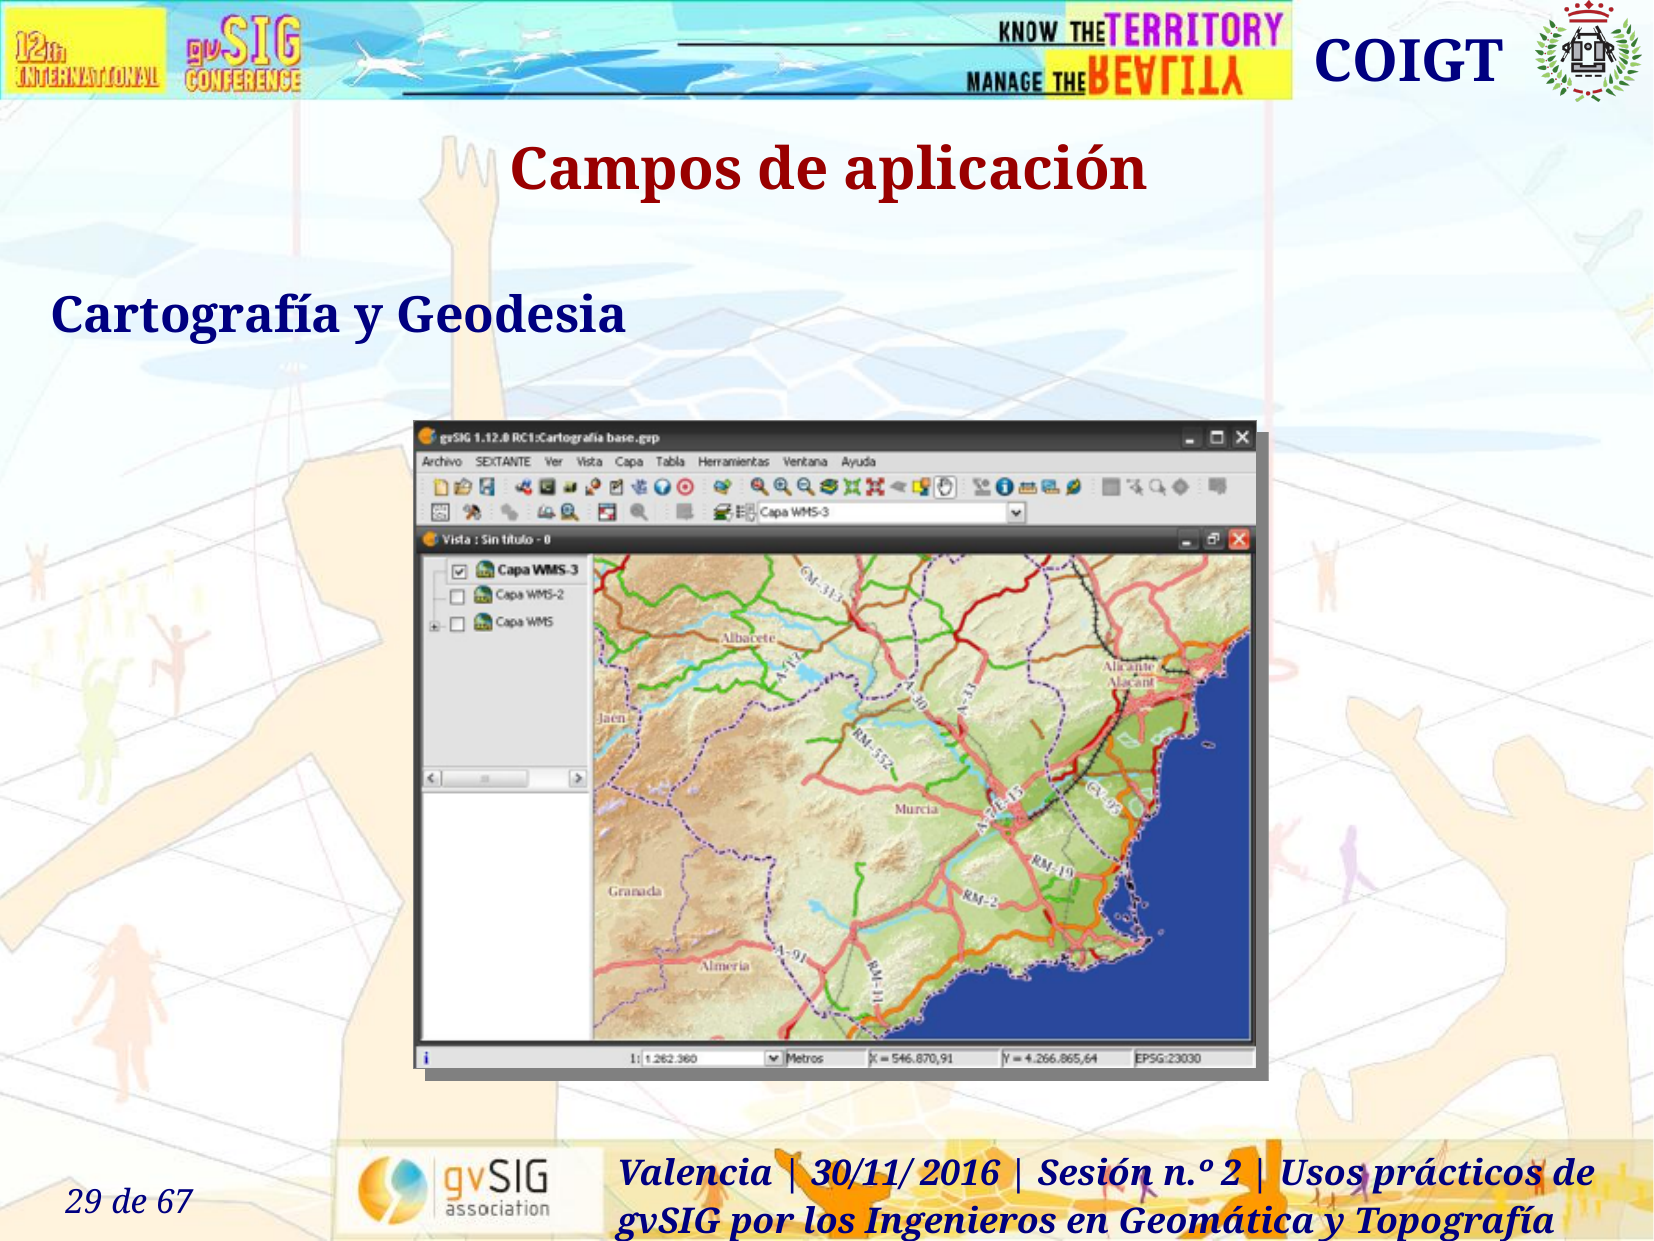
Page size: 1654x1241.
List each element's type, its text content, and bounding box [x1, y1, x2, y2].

text_box COIGT [1299, 12, 1654, 148]
text_box Valencia | 30/11/ 2016 | Sesión n.º 2 | Usos prácticos de gvSIG por los Ingenieros en Geomática y Topografía [602, 1140, 1654, 1241]
text_box Campos de aplicación [28, 120, 1630, 202]
text_box Cartografía y Geodesia [35, 271, 1571, 843]
text_box <número> de 67 [50, 1170, 383, 1241]
picture [0, 0, 1654, 1241]
